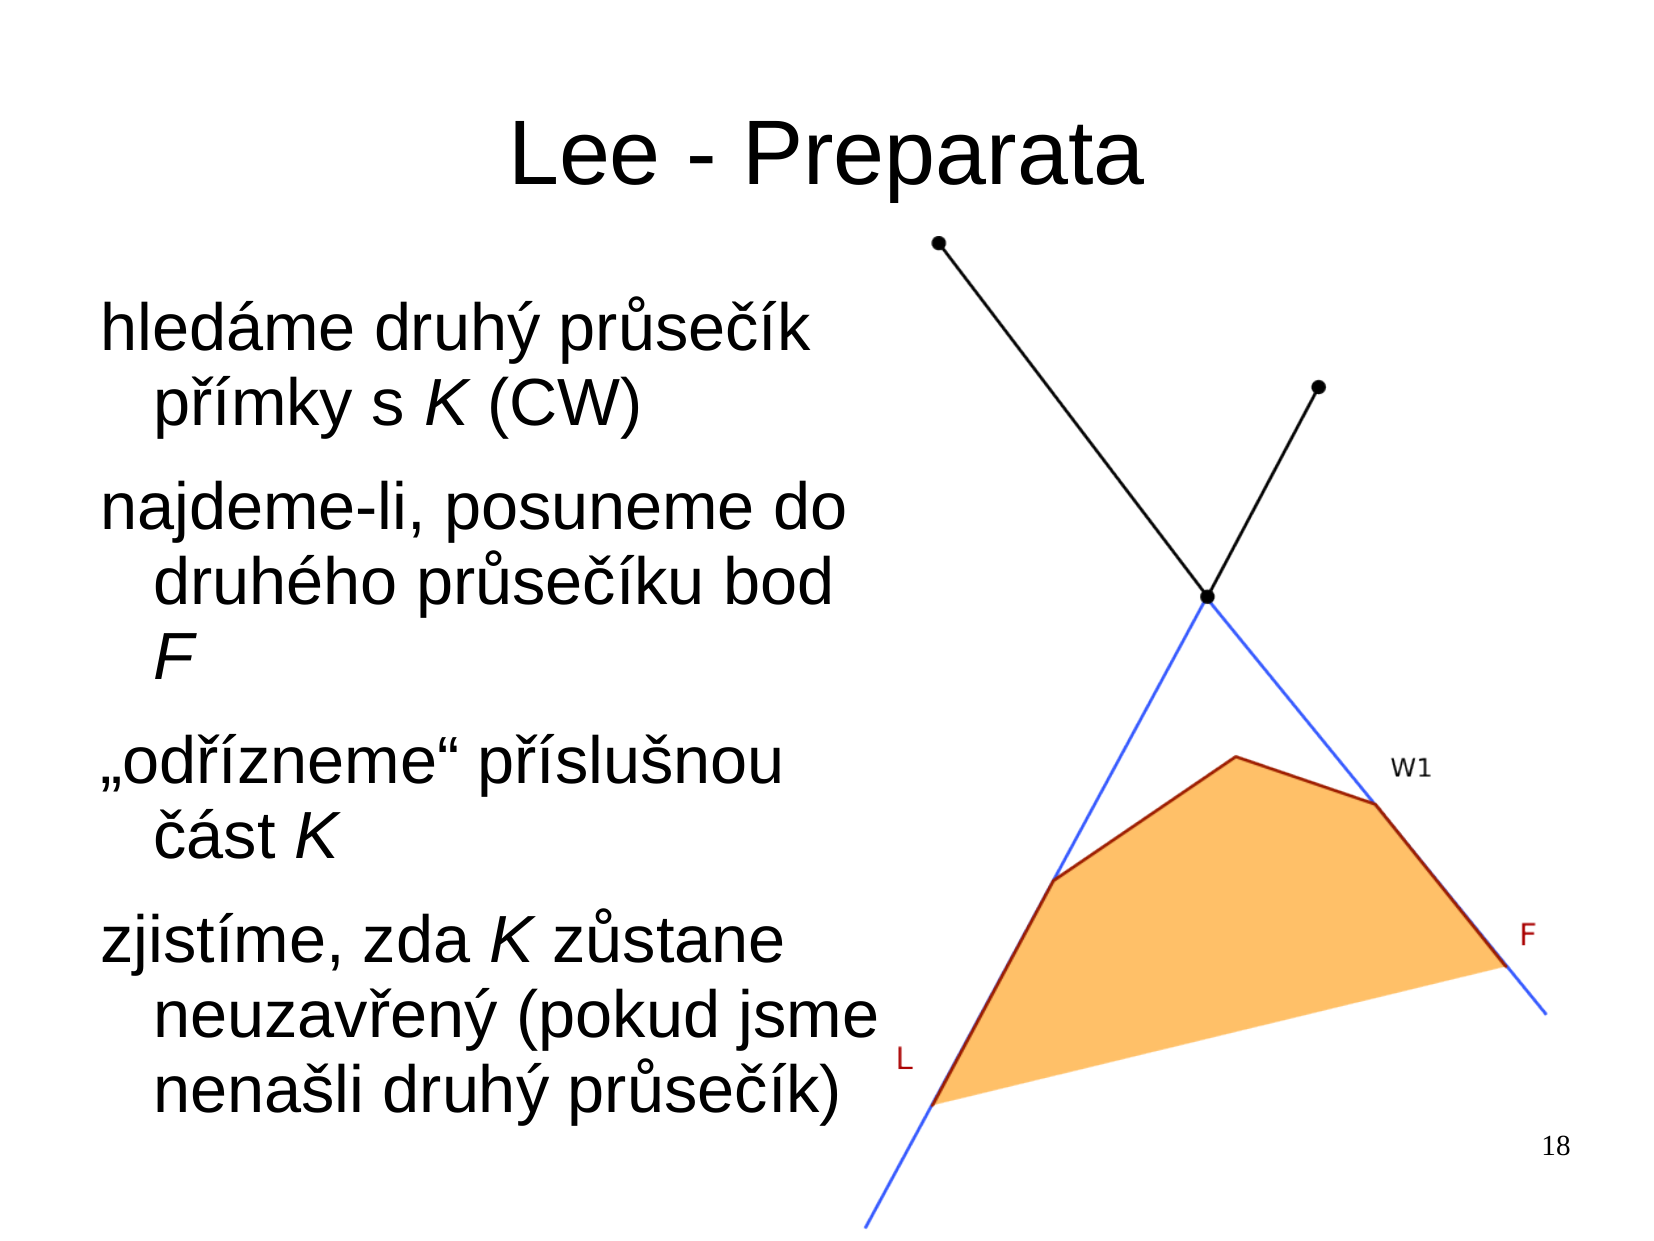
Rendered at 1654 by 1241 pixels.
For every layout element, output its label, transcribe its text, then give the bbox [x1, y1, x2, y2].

picture [649, 236, 1565, 1241]
list hledáme druhý průsečík přímky s K (CW) najdeme-li, posuneme do druhého průsečíku bod F „odřízneme“ příslušnou část K zjistíme, zda K zůstane neuzavřený (pokud jsme nenašli druhý průsečík) [82, 290, 649, 1122]
title Lee - Preparata [82, 56, 1571, 250]
